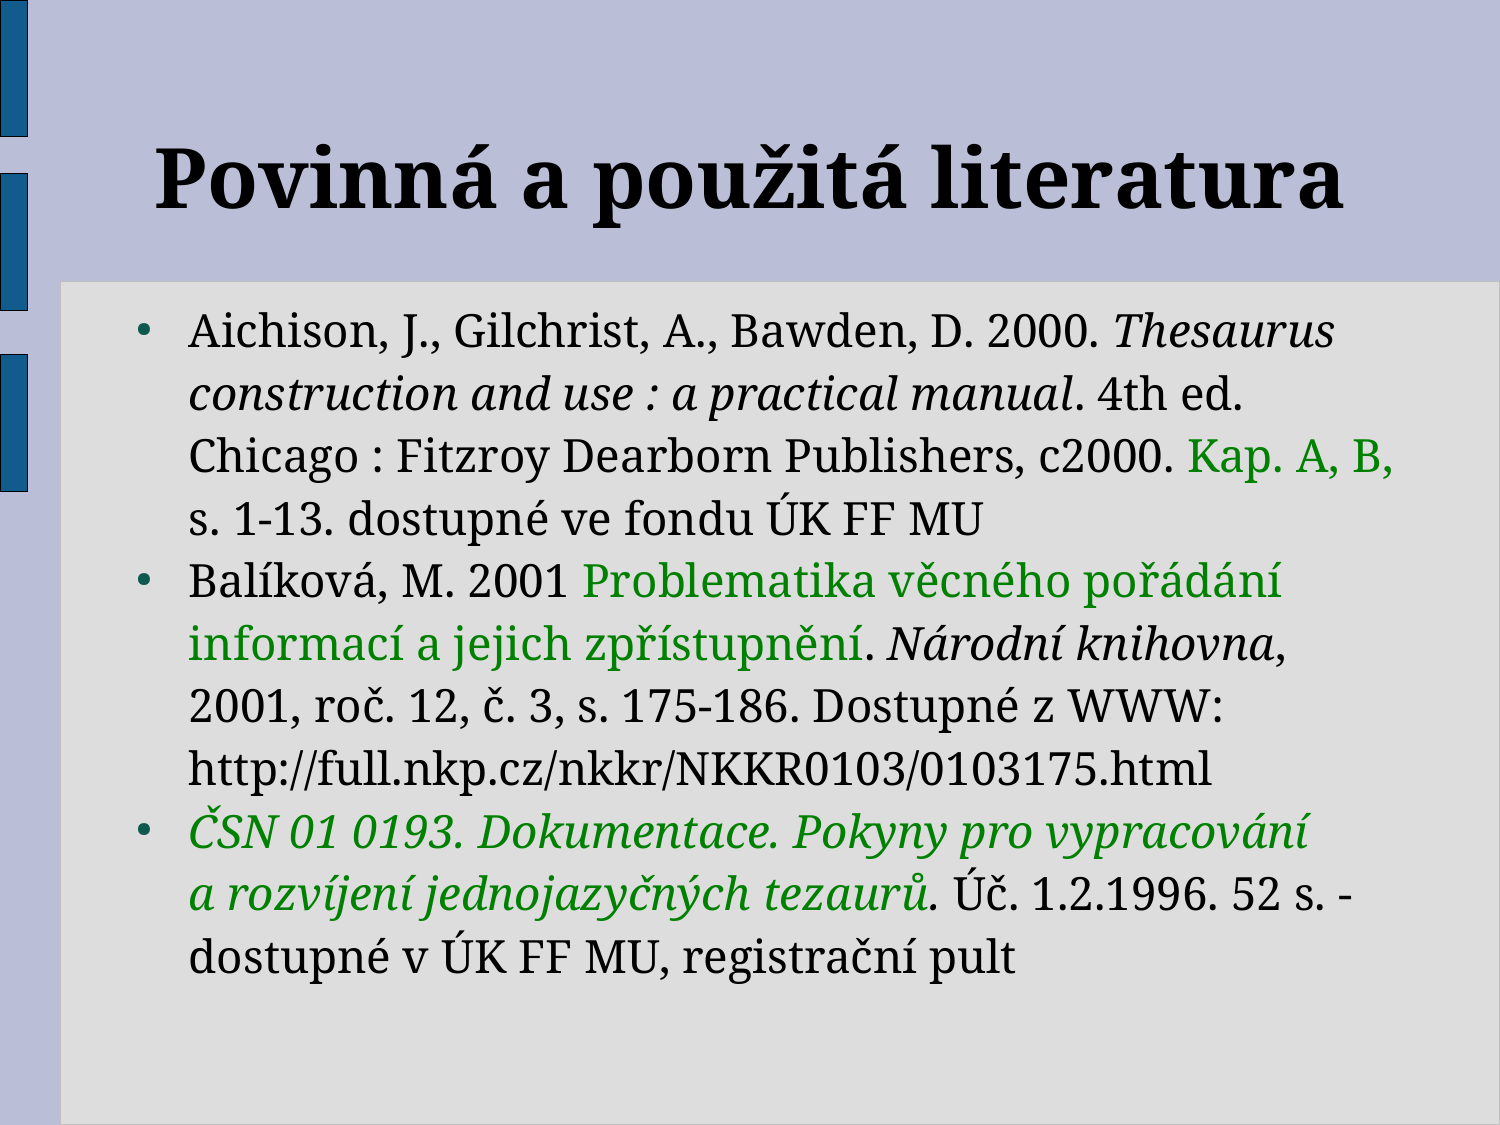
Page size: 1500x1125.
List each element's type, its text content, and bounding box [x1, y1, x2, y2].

list Aichison, J., Gilchrist, A., Bawden, D. 2000. Thesaurus construction and use : a practical manual. 4th ed. Chicago : Fitzroy Dearborn Publishers, c2000. Kap. A, B, s. 1-13. dostupné ve fondu ÚK FF MU Balíková, M. 2001 Problematika věcného pořádání informací a jejich zpřístupnění. Národní knihovna, 2001, roč. 12, č. 3, s. 175-186. Dostupné z WWW: http://full.nkp.cz/nkkr/NKKR0103/0103175.html ČSN 01 0193. Dokumentace. Pokyny pro vypracování a rozvíjení jednojazyčných tezaurů. Úč. 1.2.1996. 52 s. - dostupné v ÚK FF MU, registrační pult [118, 236, 1400, 946]
title Povinná a použitá literatura [110, 82, 1392, 271]
